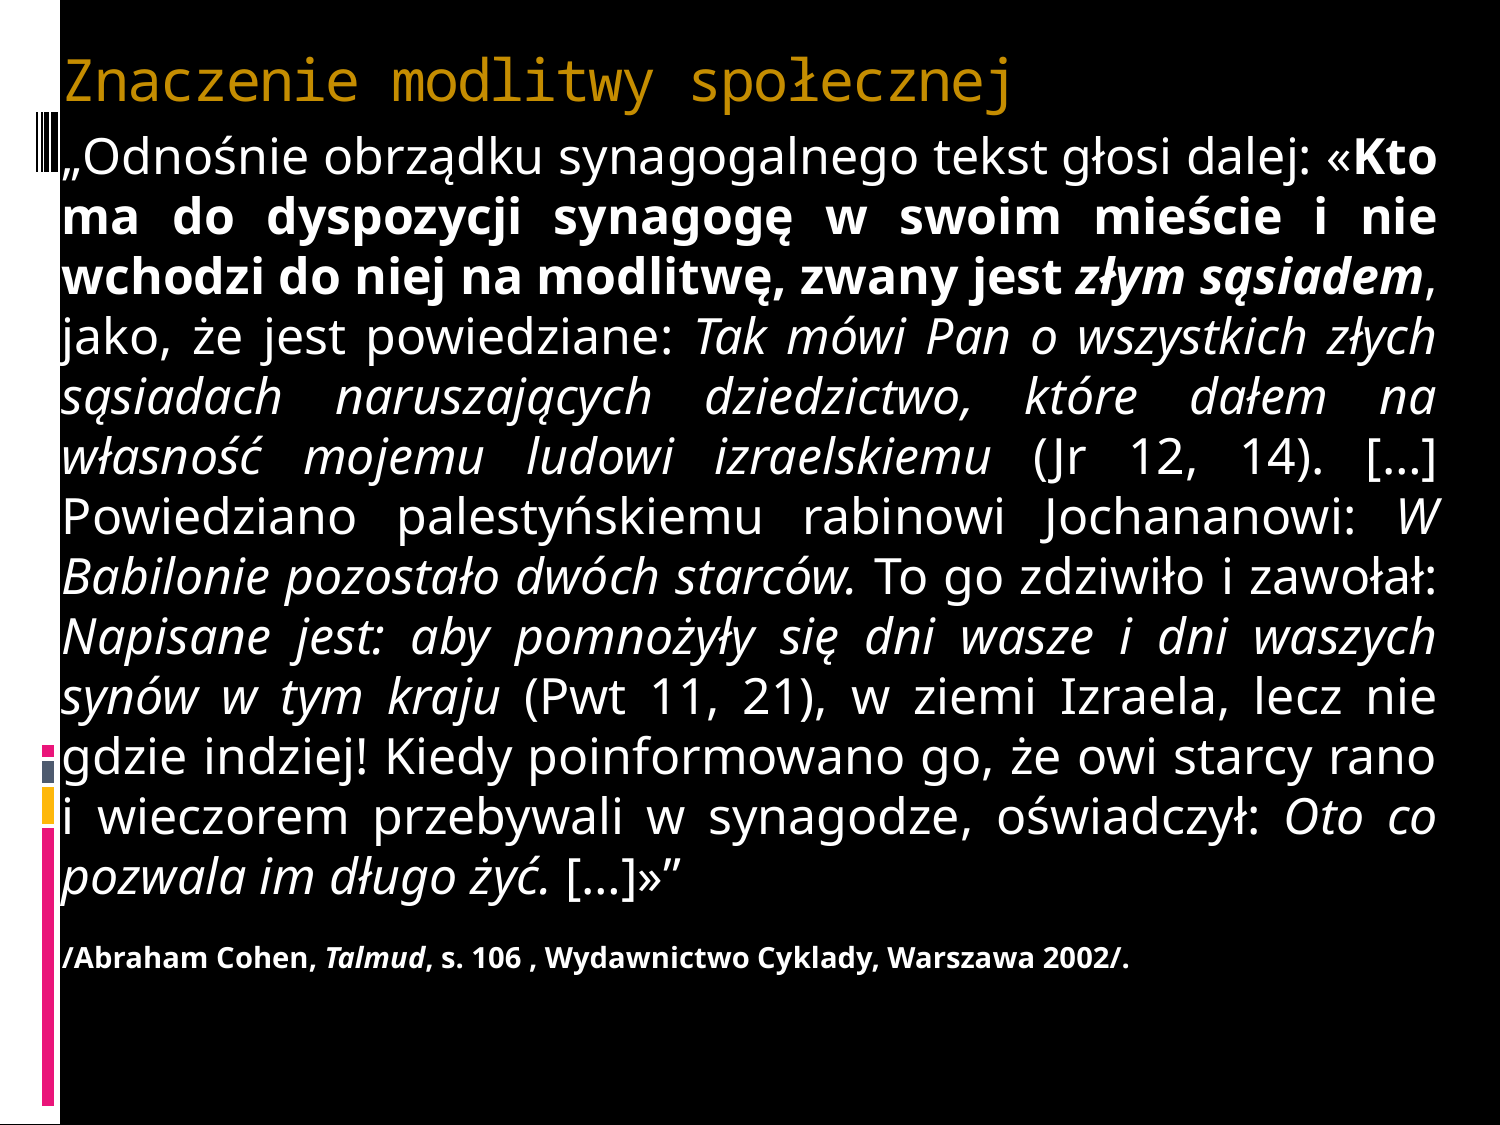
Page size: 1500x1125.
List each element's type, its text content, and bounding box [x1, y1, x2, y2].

title Znaczenie modlitwy społecznej [46, 35, 1442, 117]
text_box „Odnośnie obrządku synagogalnego tekst głosi dalej: «Kto ma do dyspozycji synagogę w swoim mieście i nie wchodzi do niej na modlitwę, zwany jest złym sąsiadem, jako, że jest powiedziane: Tak mówi Pan o wszystkich złych sąsiadach naruszających dziedzictwo, które dałem na własność mojemu ludowi izraelskiemu (Jr 12, 14). […] Powiedziano palestyńskiemu rabinowi Jochananowi: W Babilonie pozostało dwóch starców. To go zdziwiło i zawołał: Napisane jest: aby pomnożyły się dni wasze i dni waszych synów w tym kraju (Pwt 11, 21), w ziemi Izraela, lecz nie gdzie indziej! Kiedy poinformowano go, że owi starcy rano i wieczorem przebywali w synagodze, oświadczył: Oto co pozwala im długo żyć. […]»” /Abraham Cohen, Talmud, s. 106 , Wydawnictwo Cyklady, Warszawa 2002/. [46, 117, 1454, 1067]
